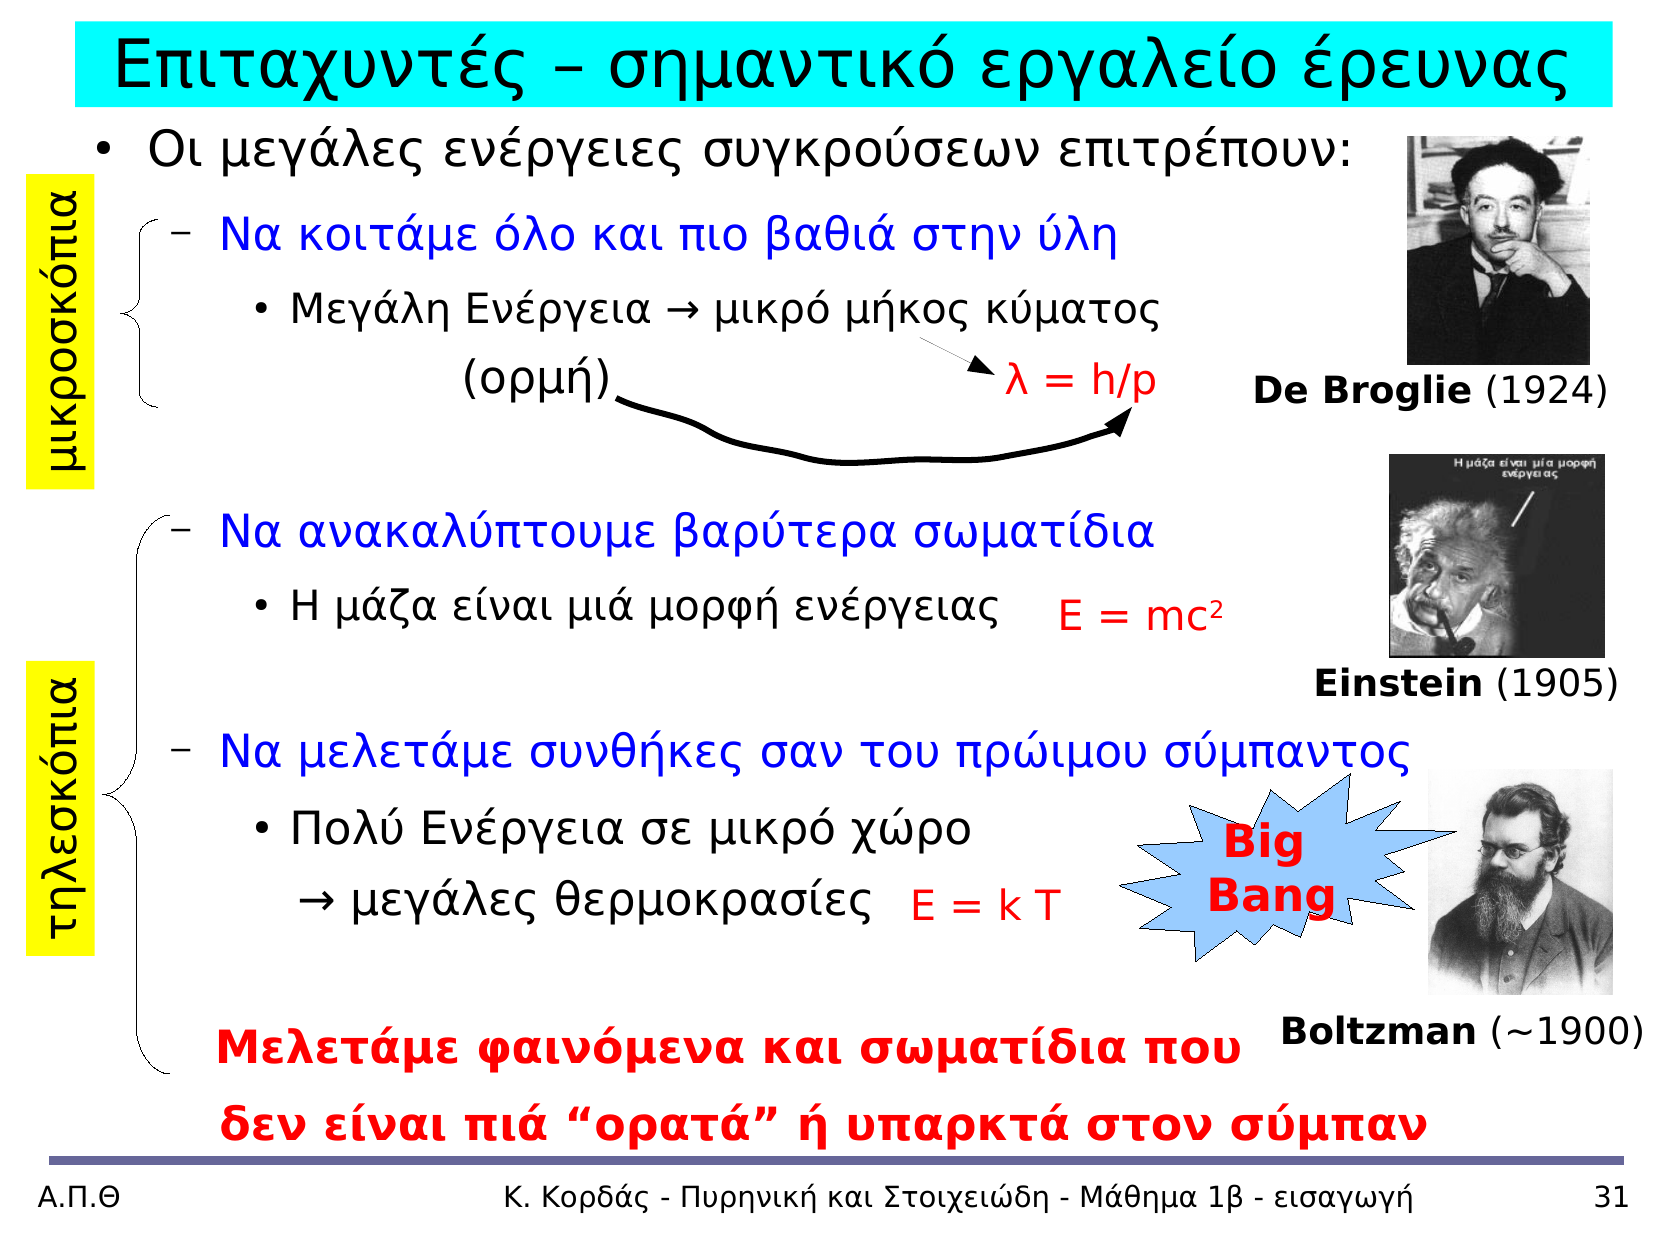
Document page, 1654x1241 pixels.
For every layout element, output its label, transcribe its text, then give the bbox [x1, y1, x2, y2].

title Επιταχυντές – σημαντικό εργαλείο έρευνας [75, 21, 1613, 108]
picture [1428, 769, 1613, 995]
text_box τηλεσκόπια [26, 660, 95, 956]
text_box λ = h/p [989, 348, 1199, 413]
text_box De Broglie (1924) [1237, 361, 1625, 421]
list Οι μεγάλες ενέργειες συγκρούσεων επιτρέπουν: Να κοιτάμε όλο και πιο βαθιά στην ύλη Μεγάλη Ενέργεια → μικρό μήκος κύματος (ορμή) Να ανακαλύπτουμε βαρύτερα σωματίδια Η μάζα είναι μιά μορφή ενέργειας Να μελετάμε συνθήκες σαν του πρώιμου σύμπαντος Πολύ Ενέργεια σε μικρό χώρο → μεγάλες θερμοκρασίες Μελετάμε φαινόμενα και σωματίδια που δεν είναι πιά “ορατά” ή υπαρκτά στον σύμπαν [76, 120, 1565, 1156]
picture [1389, 454, 1605, 654]
text_box E = k T [894, 874, 1100, 938]
text_box μικροσκόπια [26, 174, 95, 490]
text_box Boltzman (~1900) [1265, 1002, 1654, 1062]
text_box Big Bang [1119, 773, 1457, 962]
text_box E = mc2 [1042, 584, 1264, 649]
picture [1407, 136, 1590, 361]
text_box Einstein (1905) [1298, 654, 1635, 714]
